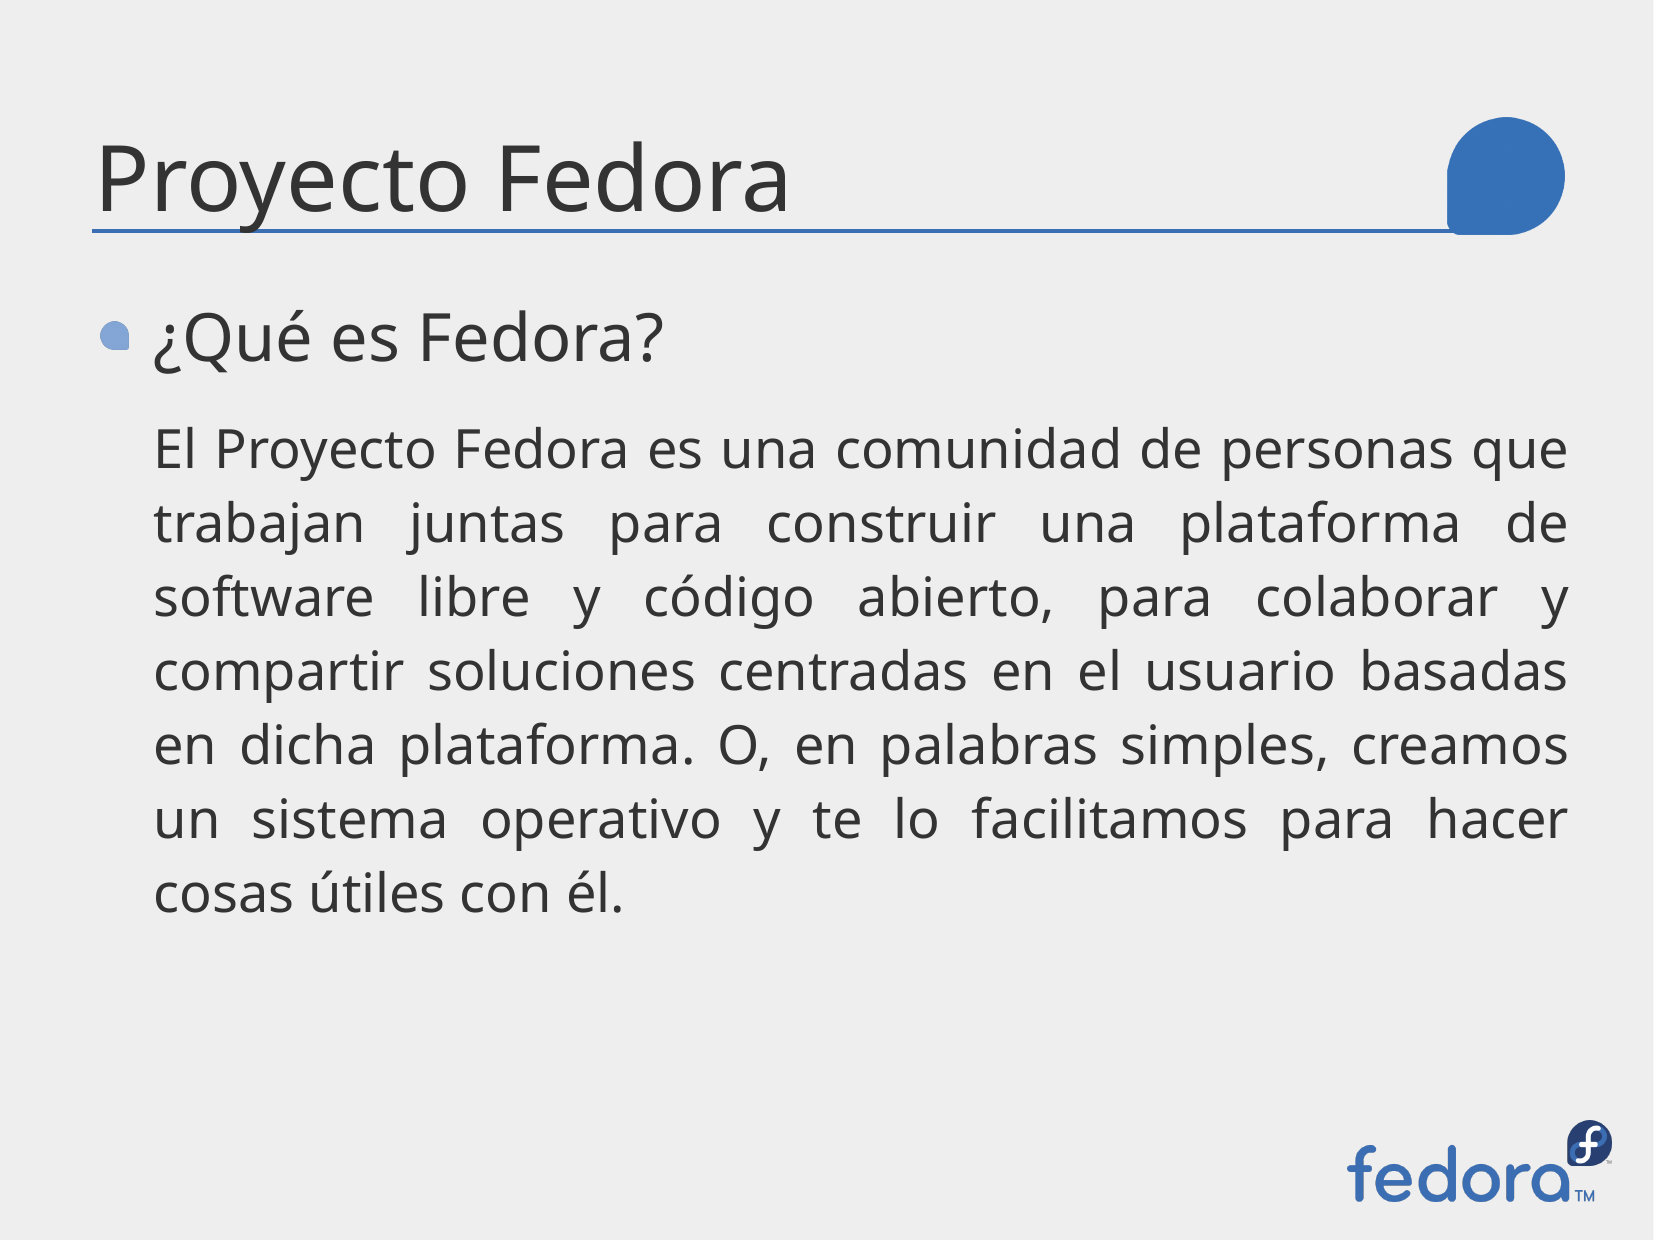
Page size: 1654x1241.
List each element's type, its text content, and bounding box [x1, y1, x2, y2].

picture [1347, 1120, 1612, 1202]
picture [1447, 117, 1565, 235]
title Proyecto Fedora [94, 100, 1426, 251]
list ¿Qué es Fedora? El Proyecto Fedora es una comunidad de personas que trabajan juntas para construir una plataforma de software libre y código abierto, para colaborar y compartir soluciones centradas en el usuario basadas en dicha plataforma. O, en palabras simples, creamos un sistema operativo y te lo facilitamos para hacer cosas útiles con él. [82, 290, 1571, 1094]
